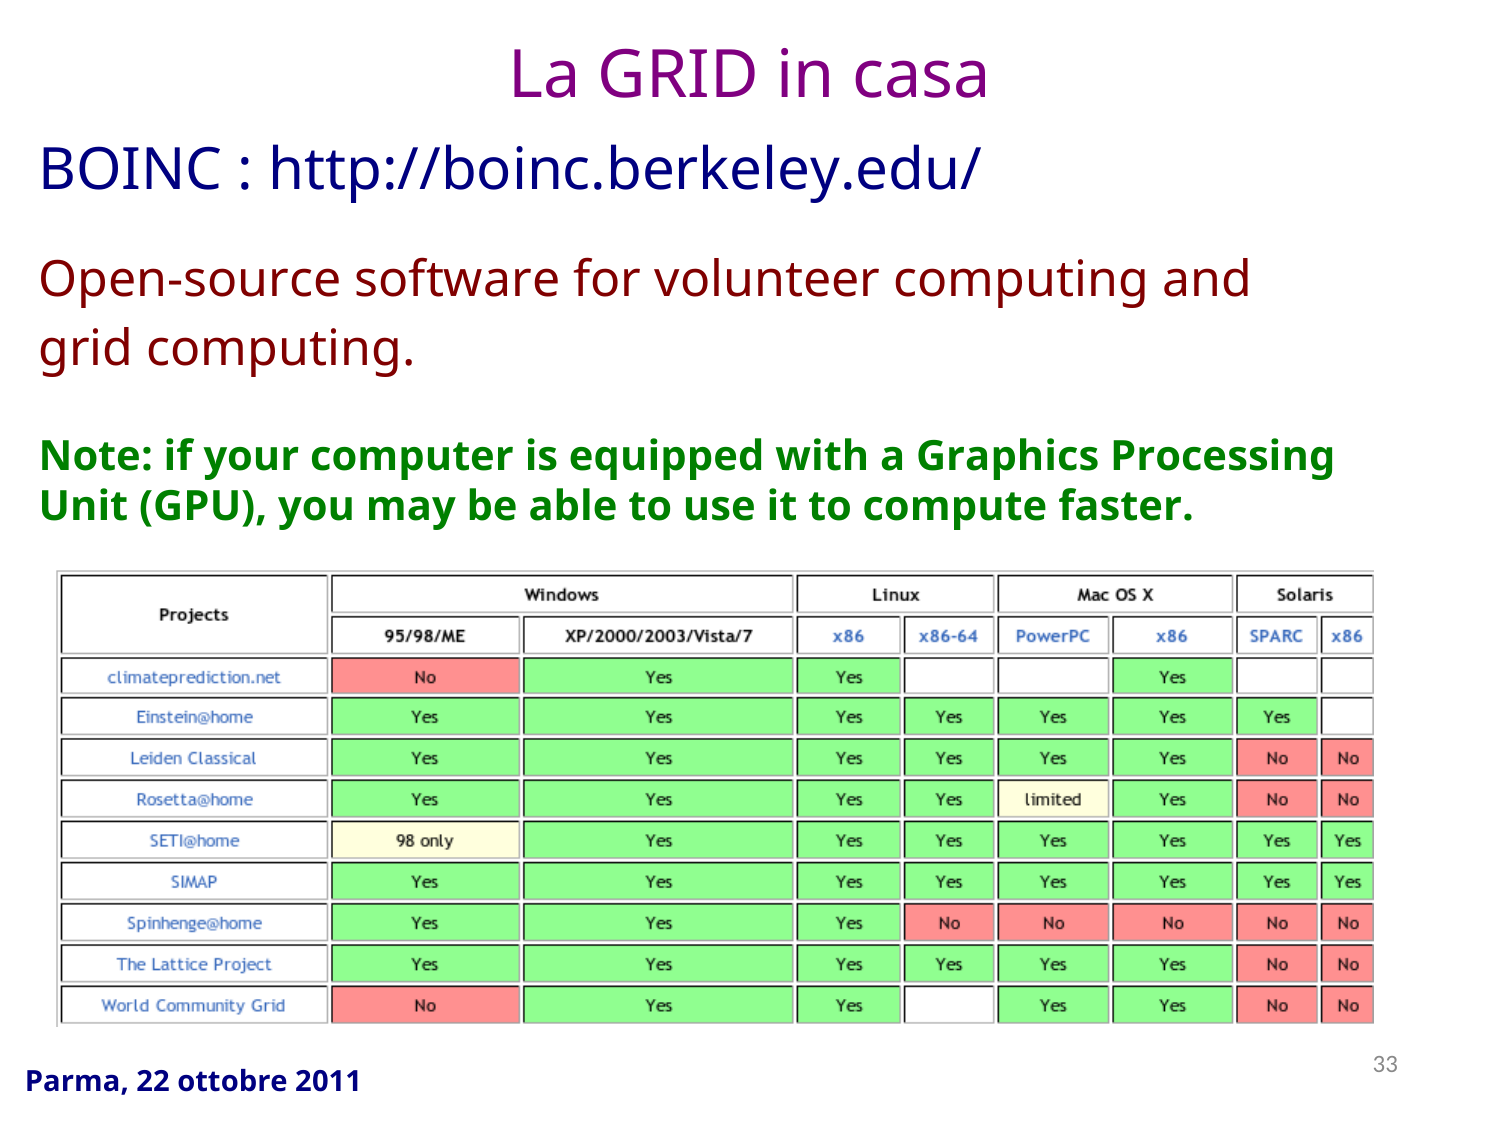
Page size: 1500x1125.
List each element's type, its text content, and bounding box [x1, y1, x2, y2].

text_box BOINC : http://boinc.berkeley.edu/ Open-source software for volunteer computing and grid computing. Note: if your computer is equipped with a Graphics Processing Unit (GPU), you may be able to use it to compute faster. [23, 123, 1419, 539]
text_box La GRID in casa [41, 0, 1459, 132]
picture [55, 569, 1374, 1027]
